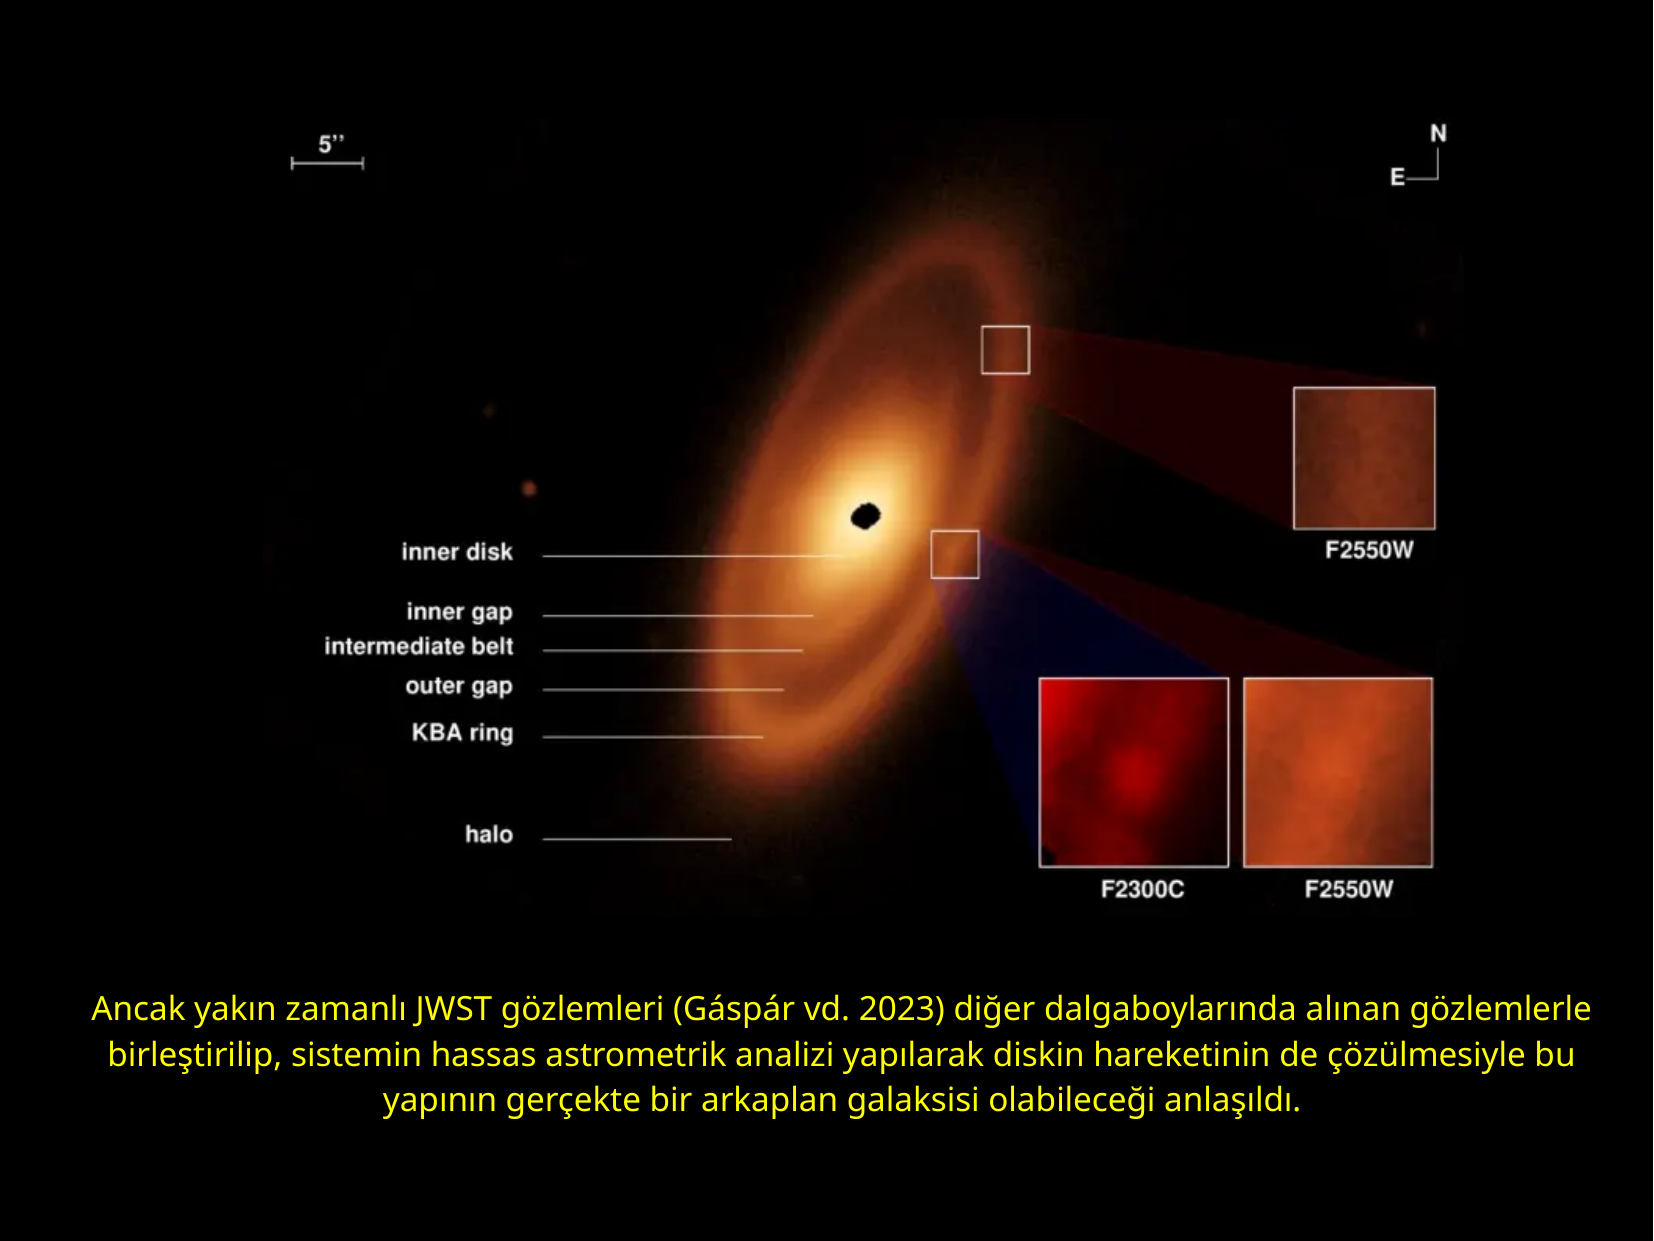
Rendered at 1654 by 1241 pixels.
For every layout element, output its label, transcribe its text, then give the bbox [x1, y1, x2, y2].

text_box Ancak yakın zamanlı JWST gözlemleri (Gáspár vd. 2023) diğer dalgaboylarında alınan gözlemlerle birleştirilip, sistemin hassas astrometrik analizi yapılarak diskin hareketinin de çözülmesiyle bu yapının gerçekte bir arkaplan galaksisi olabileceği anlaşıldı. [49, 978, 1637, 1133]
picture [263, 118, 1464, 917]
